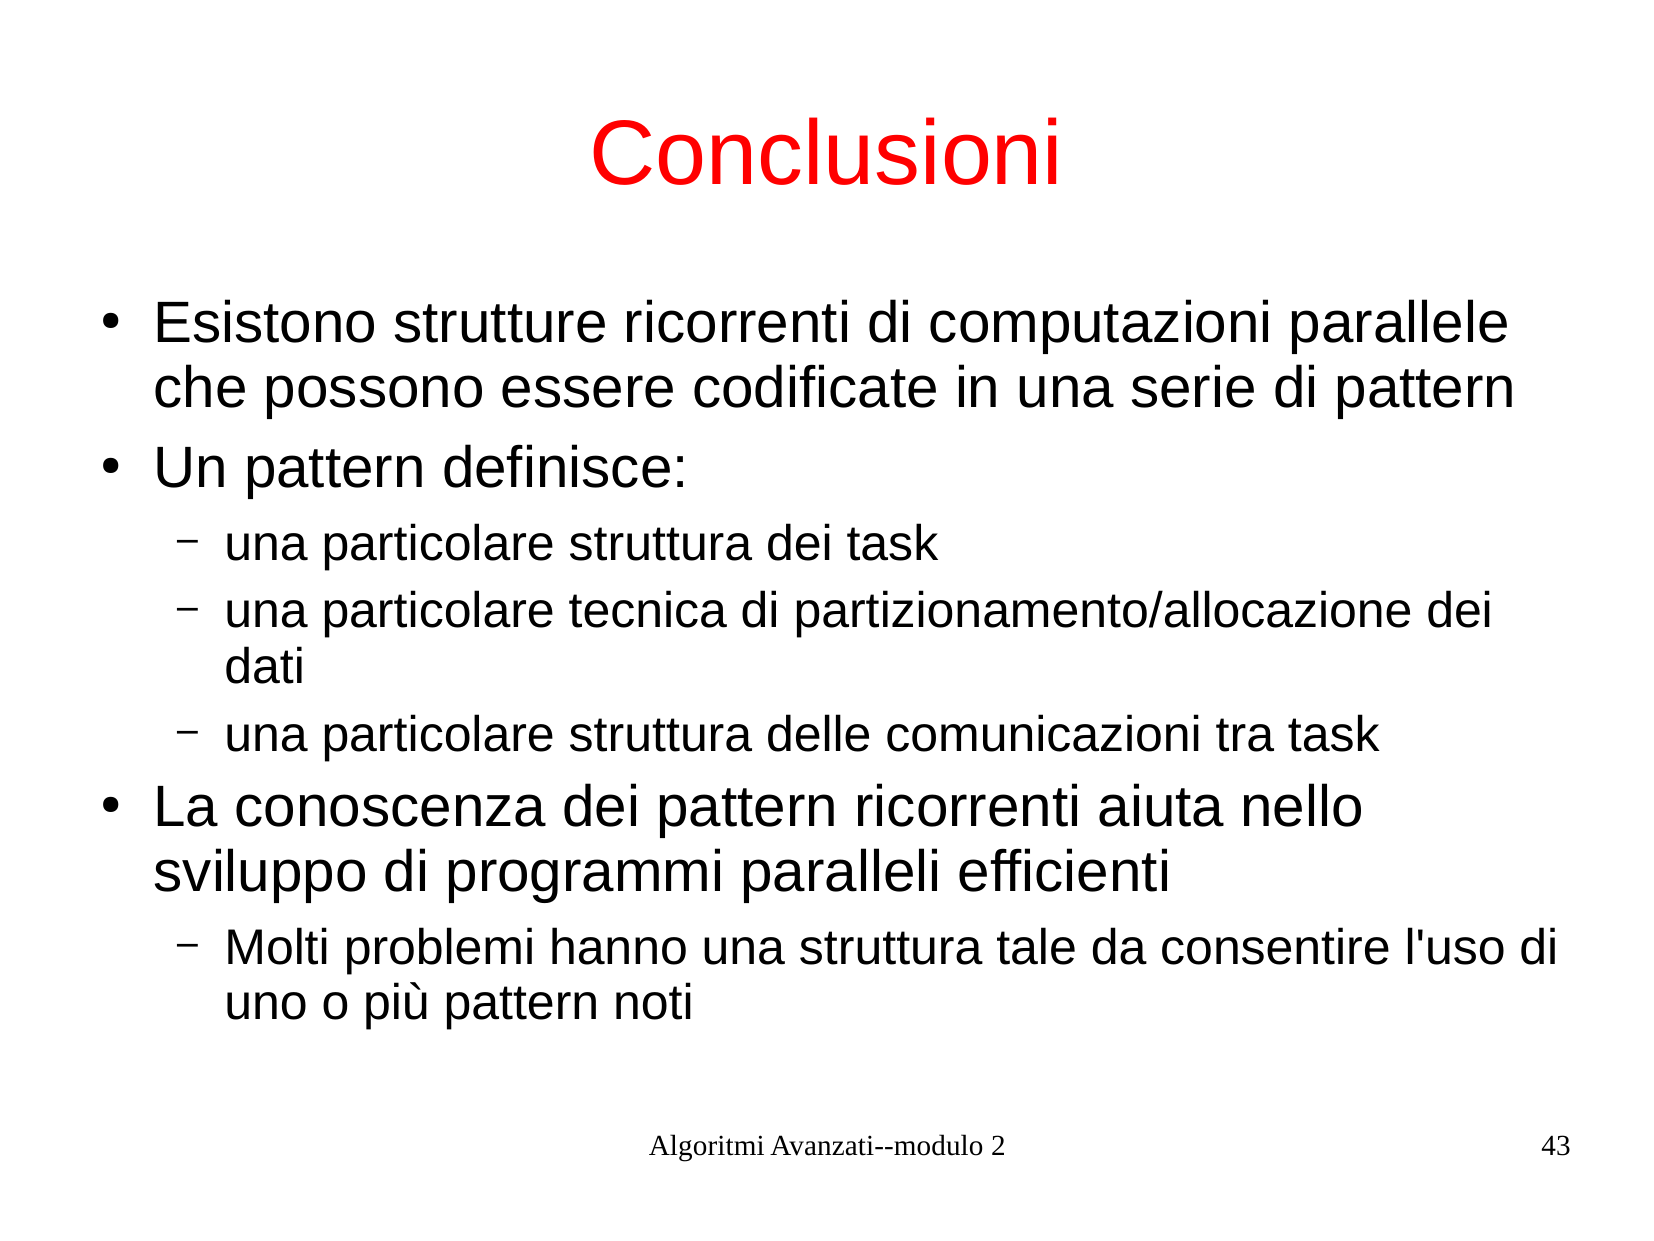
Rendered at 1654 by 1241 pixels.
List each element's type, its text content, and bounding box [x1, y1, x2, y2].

list Esistono strutture ricorrenti di computazioni parallele che possono essere codificate in una serie di pattern Un pattern definisce: una particolare struttura dei task una particolare tecnica di partizionamento/allocazione dei dati una particolare struttura delle comunicazioni tra task La conoscenza dei pattern ricorrenti aiuta nello sviluppo di programmi paralleli efficienti Molti problemi hanno una struttura tale da consentire l'uso di uno o più pattern noti [82, 290, 1571, 1109]
title Conclusioni [82, 49, 1571, 257]
